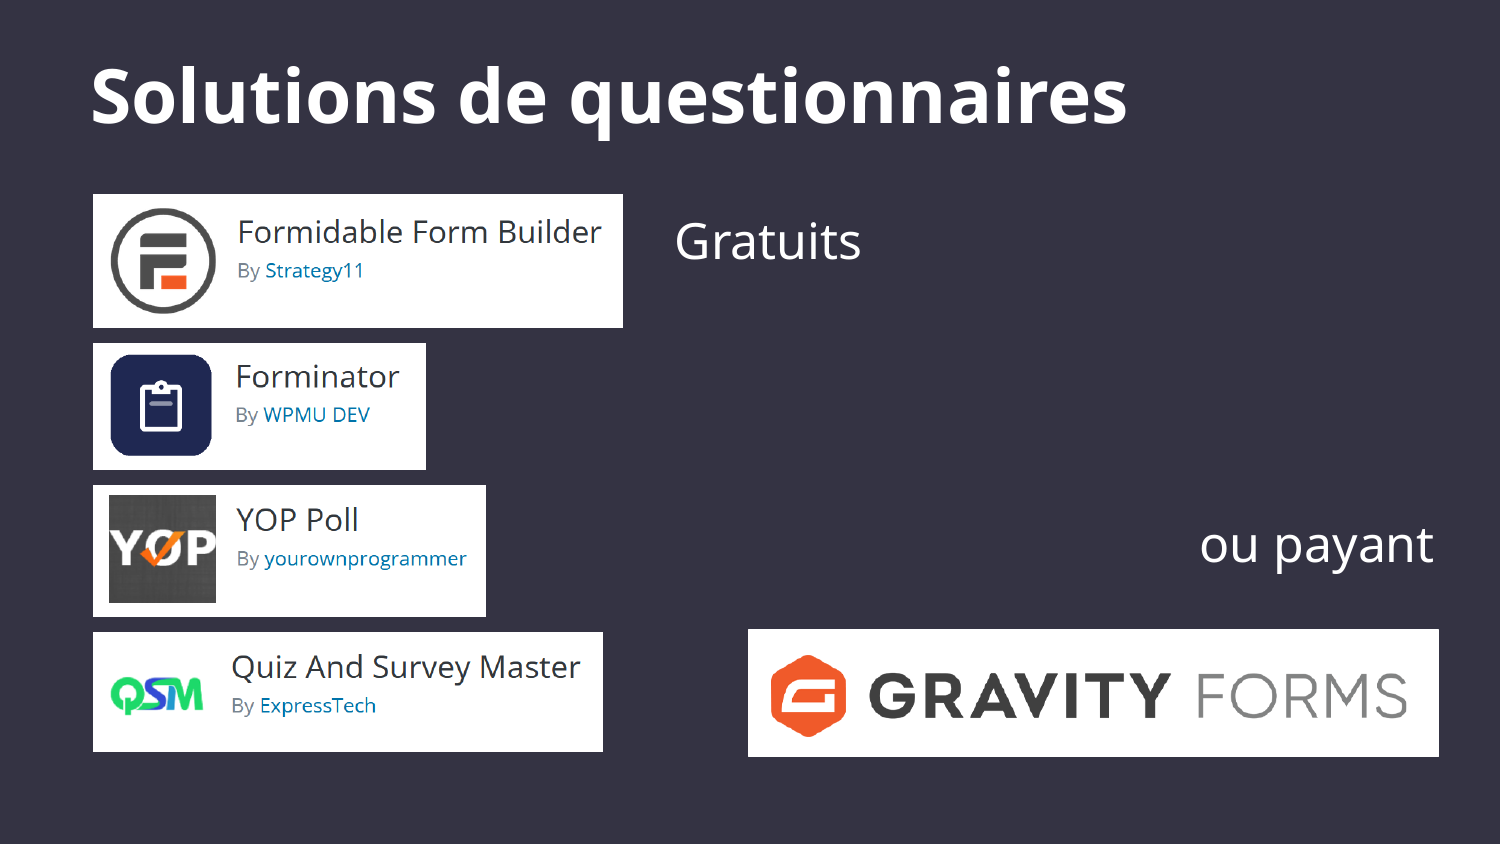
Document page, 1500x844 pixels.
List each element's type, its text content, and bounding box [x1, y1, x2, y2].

picture [93, 485, 486, 617]
list ou payant [684, 497, 1450, 605]
text_box [748, 630, 1439, 757]
picture [93, 632, 603, 752]
picture [751, 632, 1434, 752]
picture [93, 343, 426, 470]
picture [93, 194, 623, 328]
title Solutions de questionnaires [75, 33, 1425, 175]
list Gratuits [659, 194, 1426, 303]
